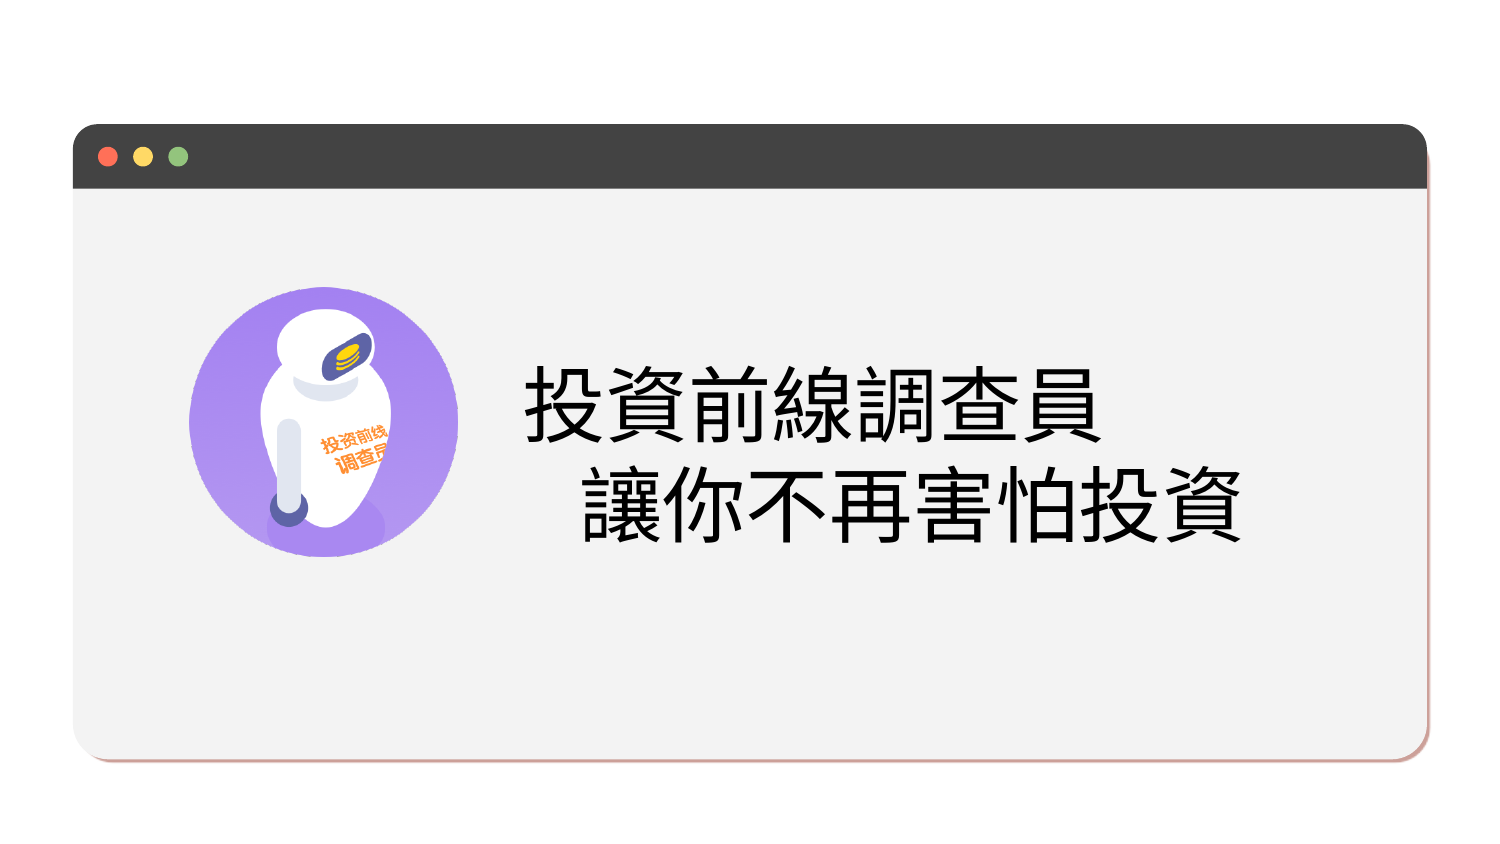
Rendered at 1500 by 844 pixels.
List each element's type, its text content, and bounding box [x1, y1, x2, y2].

title 投資前線調查員 讓你不再害怕投資 [507, 338, 1320, 551]
picture [189, 287, 458, 557]
